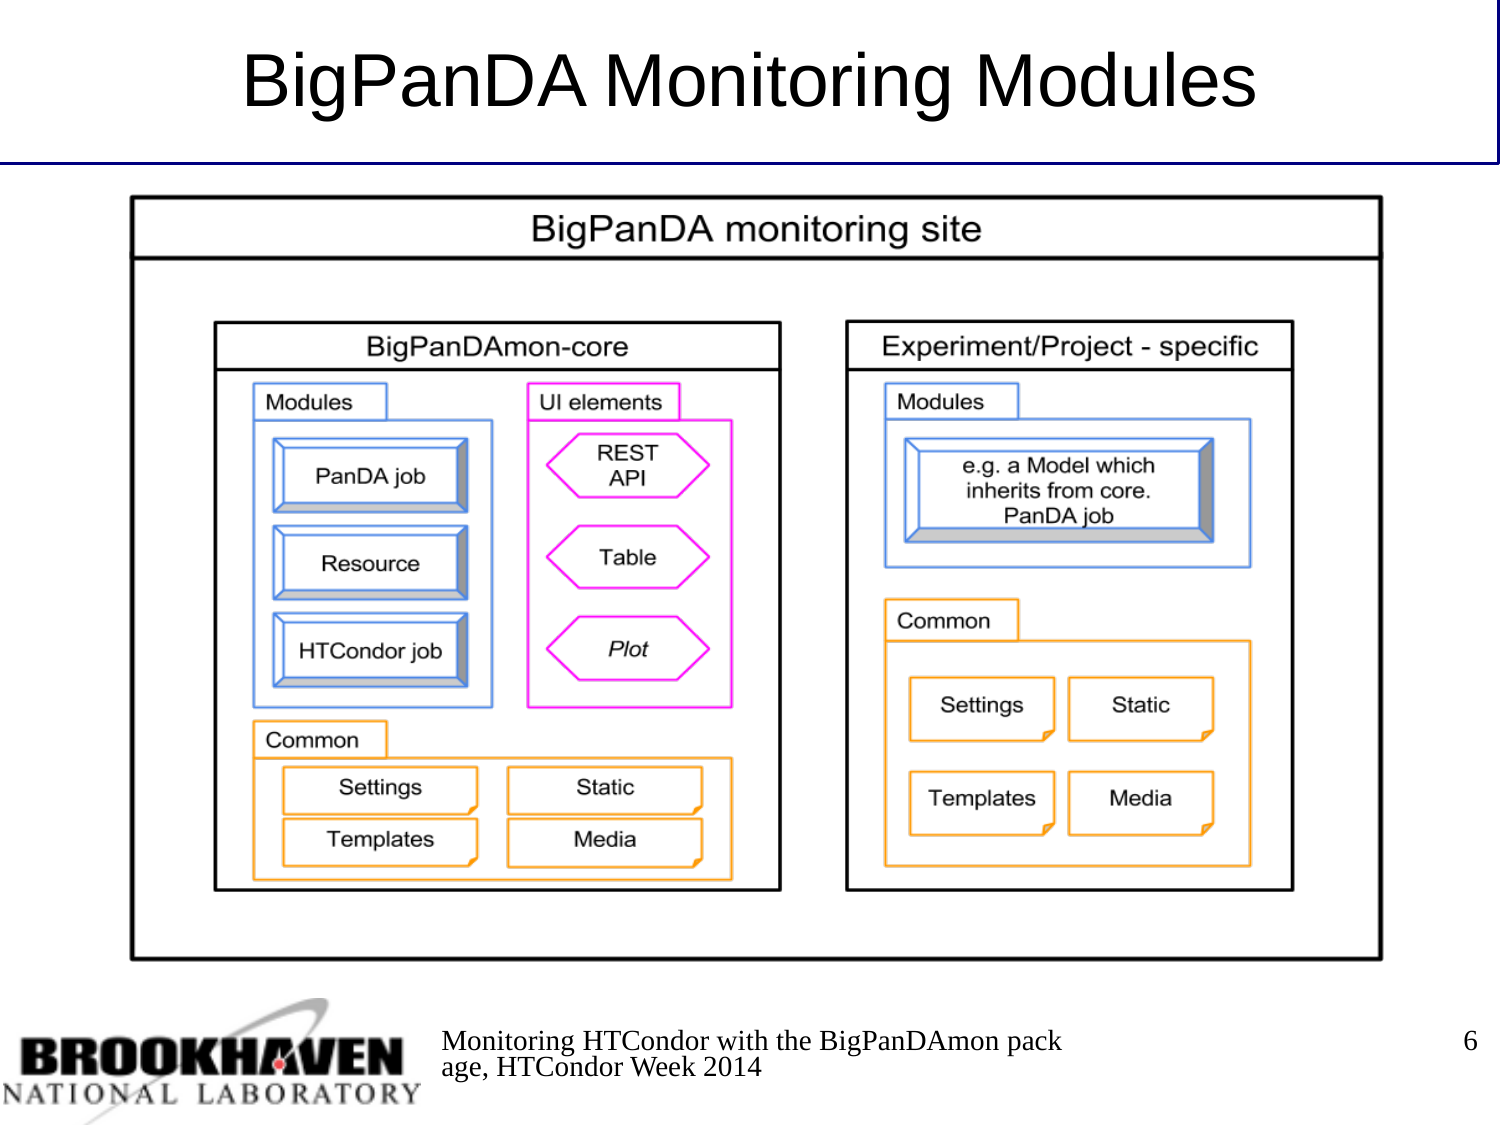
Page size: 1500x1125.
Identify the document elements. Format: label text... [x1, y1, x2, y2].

picture [3, 998, 421, 1125]
picture [102, 168, 1410, 986]
title BigPanDA Monitoring Modules [75, 27, 1425, 134]
